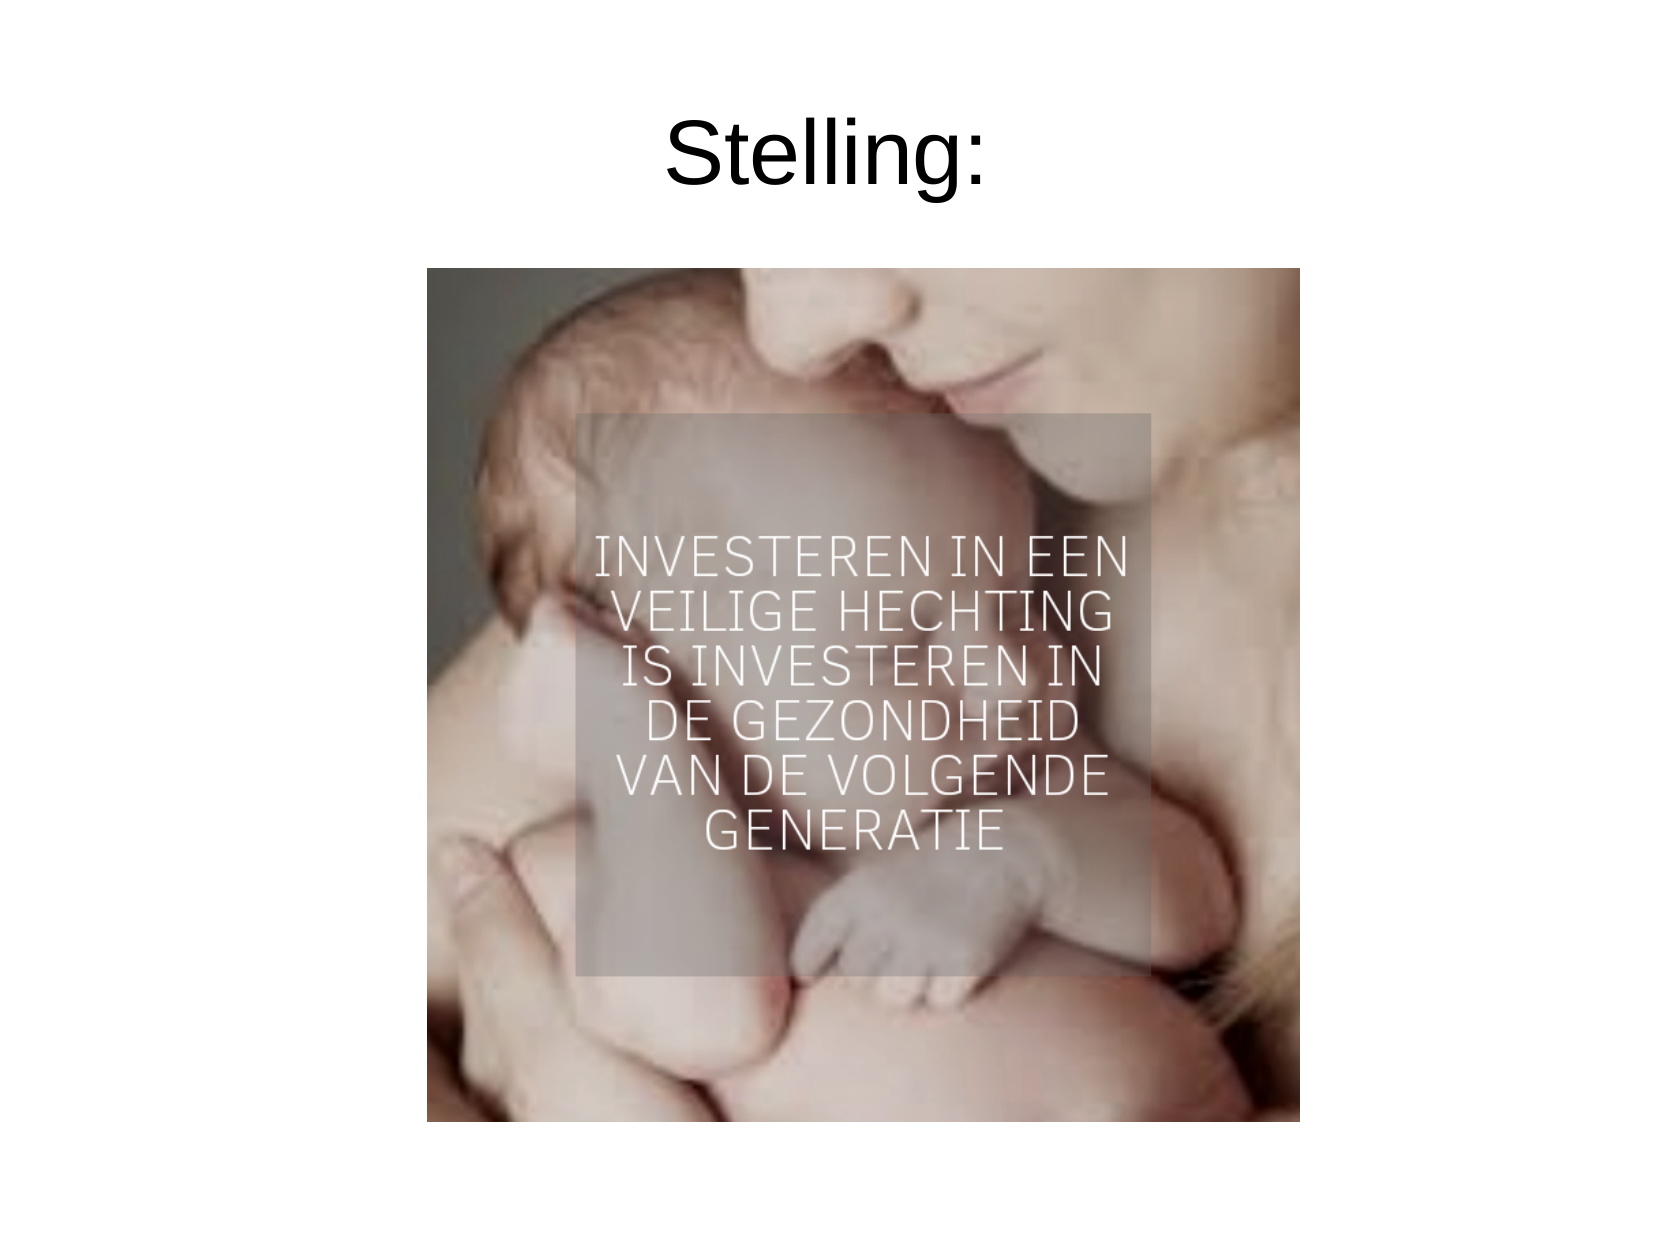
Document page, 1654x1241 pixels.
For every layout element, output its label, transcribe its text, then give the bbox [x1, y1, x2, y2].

picture [417, 268, 1300, 1123]
title Stelling: [82, 49, 1571, 257]
